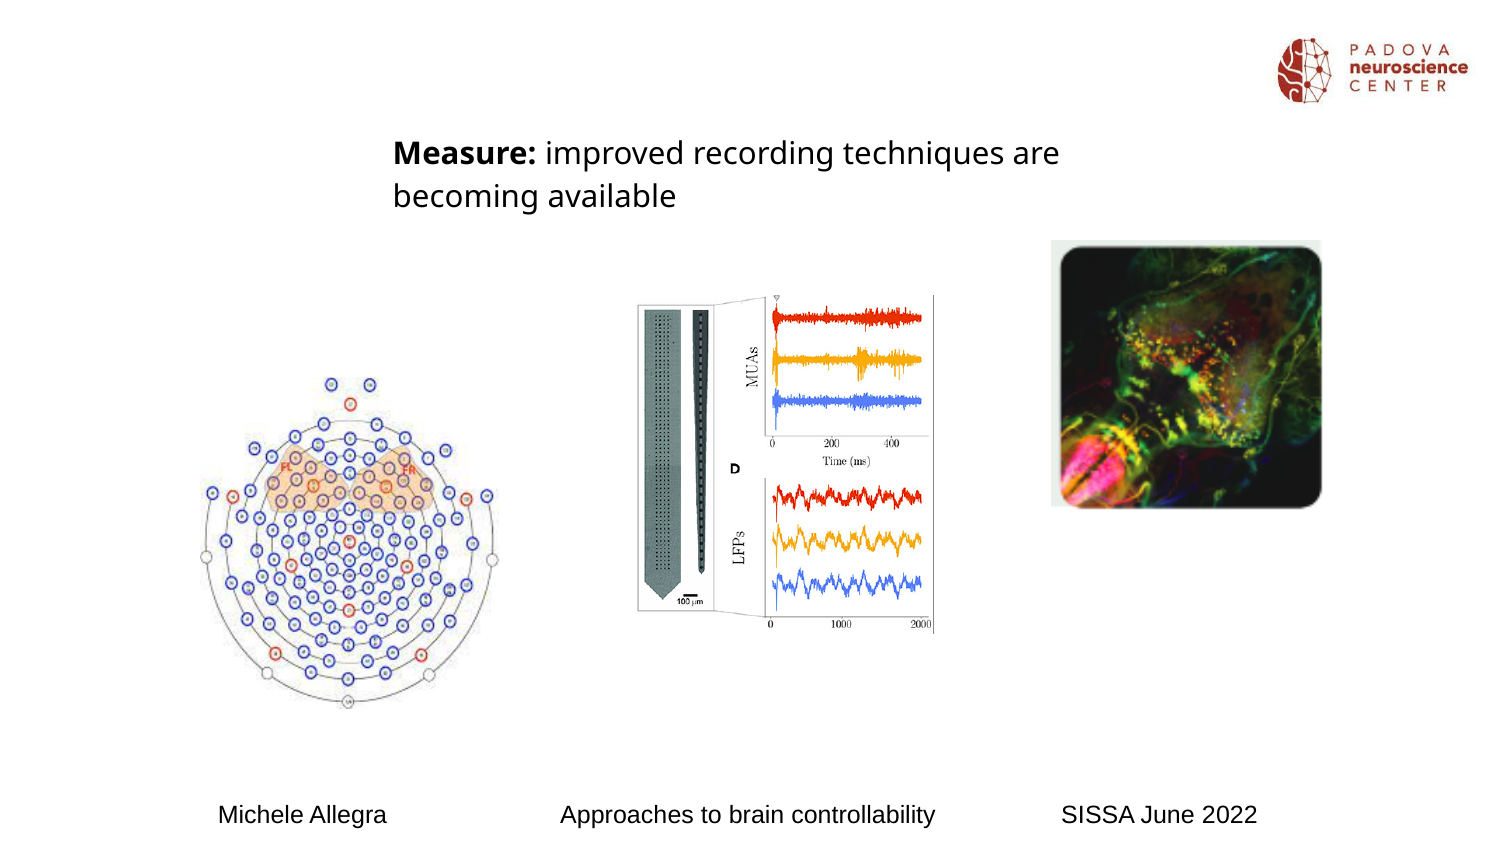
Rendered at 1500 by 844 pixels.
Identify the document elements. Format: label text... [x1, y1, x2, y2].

picture [637, 295, 934, 634]
picture [1268, 10, 1476, 123]
picture [1051, 240, 1335, 520]
picture [200, 377, 499, 709]
text_box Michele Allegra Approaches to brain controllability SISSA June 2022 [64, 788, 1415, 840]
text_box Measure: improved recording techniques are becoming available [342, 124, 1158, 219]
